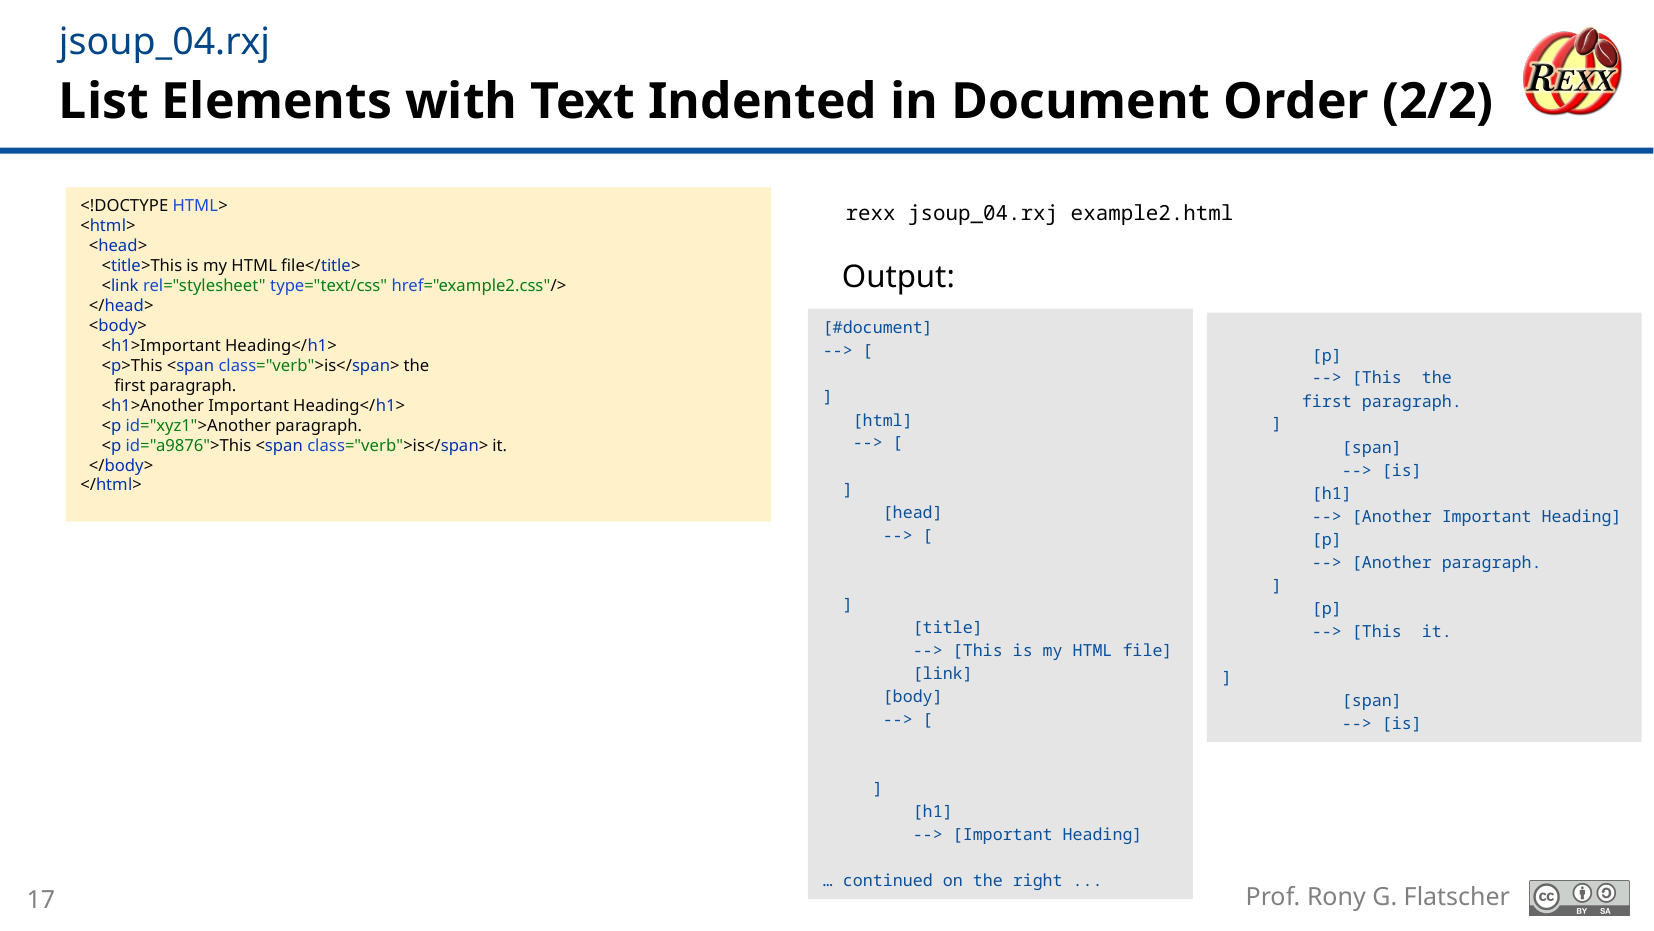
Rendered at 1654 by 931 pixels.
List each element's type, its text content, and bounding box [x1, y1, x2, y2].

text_box <!DOCTYPE HTML> <html> <head> <title>This is my HTML file</title> <link rel="stylesheet" type="text/css" href="example2.css"/> </head> <body> <h1>Important Heading</h1> <p>This <span class="verb">is</span> the first paragraph. <h1>Another Important Heading</h1> <p id="xyz1">Another paragraph. <p id="a9876">This <span class="verb">is</span> it. </body> </html> [65, 187, 772, 522]
text_box Output: [827, 246, 1317, 302]
text_box [p] --> [This the first paragraph. ] [span] --> [is] [h1] --> [Another Important Heading] [p] --> [Another paragraph. ] [p] --> [This it. ] [span] --> [is] [1206, 312, 1642, 730]
title jsoup_04.rxj List Elements with Text Indented in Document Order (2/2) [0, 0, 1625, 148]
text_box [#document] --> [ ] [html] --> [ ] [head] --> [ ] [title] --> [This is my HTML file] [link] [body] --> [ ] [h1] --> [Important Heading] … continued on the right ... [807, 308, 1193, 890]
text_box rexx jsoup_04.rxj example2.html [830, 190, 1333, 247]
